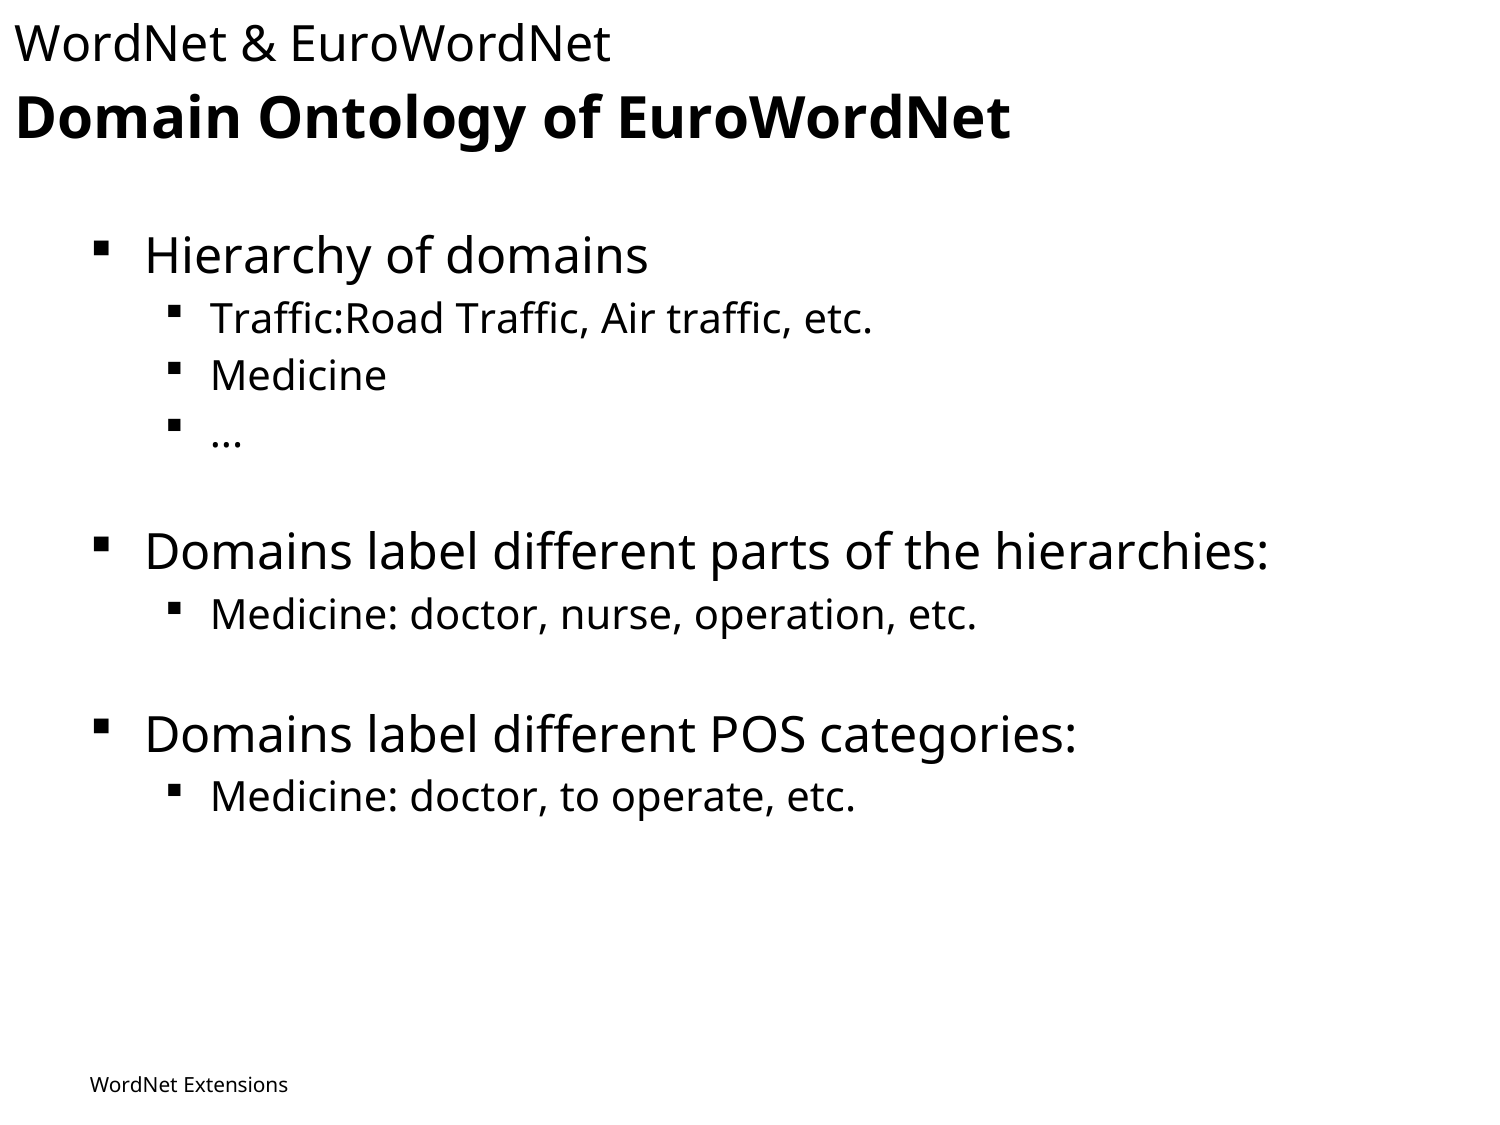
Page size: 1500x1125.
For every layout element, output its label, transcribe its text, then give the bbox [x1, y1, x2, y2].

text_box WordNet & EuroWordNet Domain Ontology of EuroWordNet [0, 0, 1276, 138]
list Hierarchy of domains Traffic:Road Traffic, Air traffic, etc. Medicine ... Domains label different parts of the hierarchies: Medicine: doctor, nurse, operation, etc. Domains label different POS categories: Medicine: doctor, to operate, etc. [75, 212, 1438, 1000]
